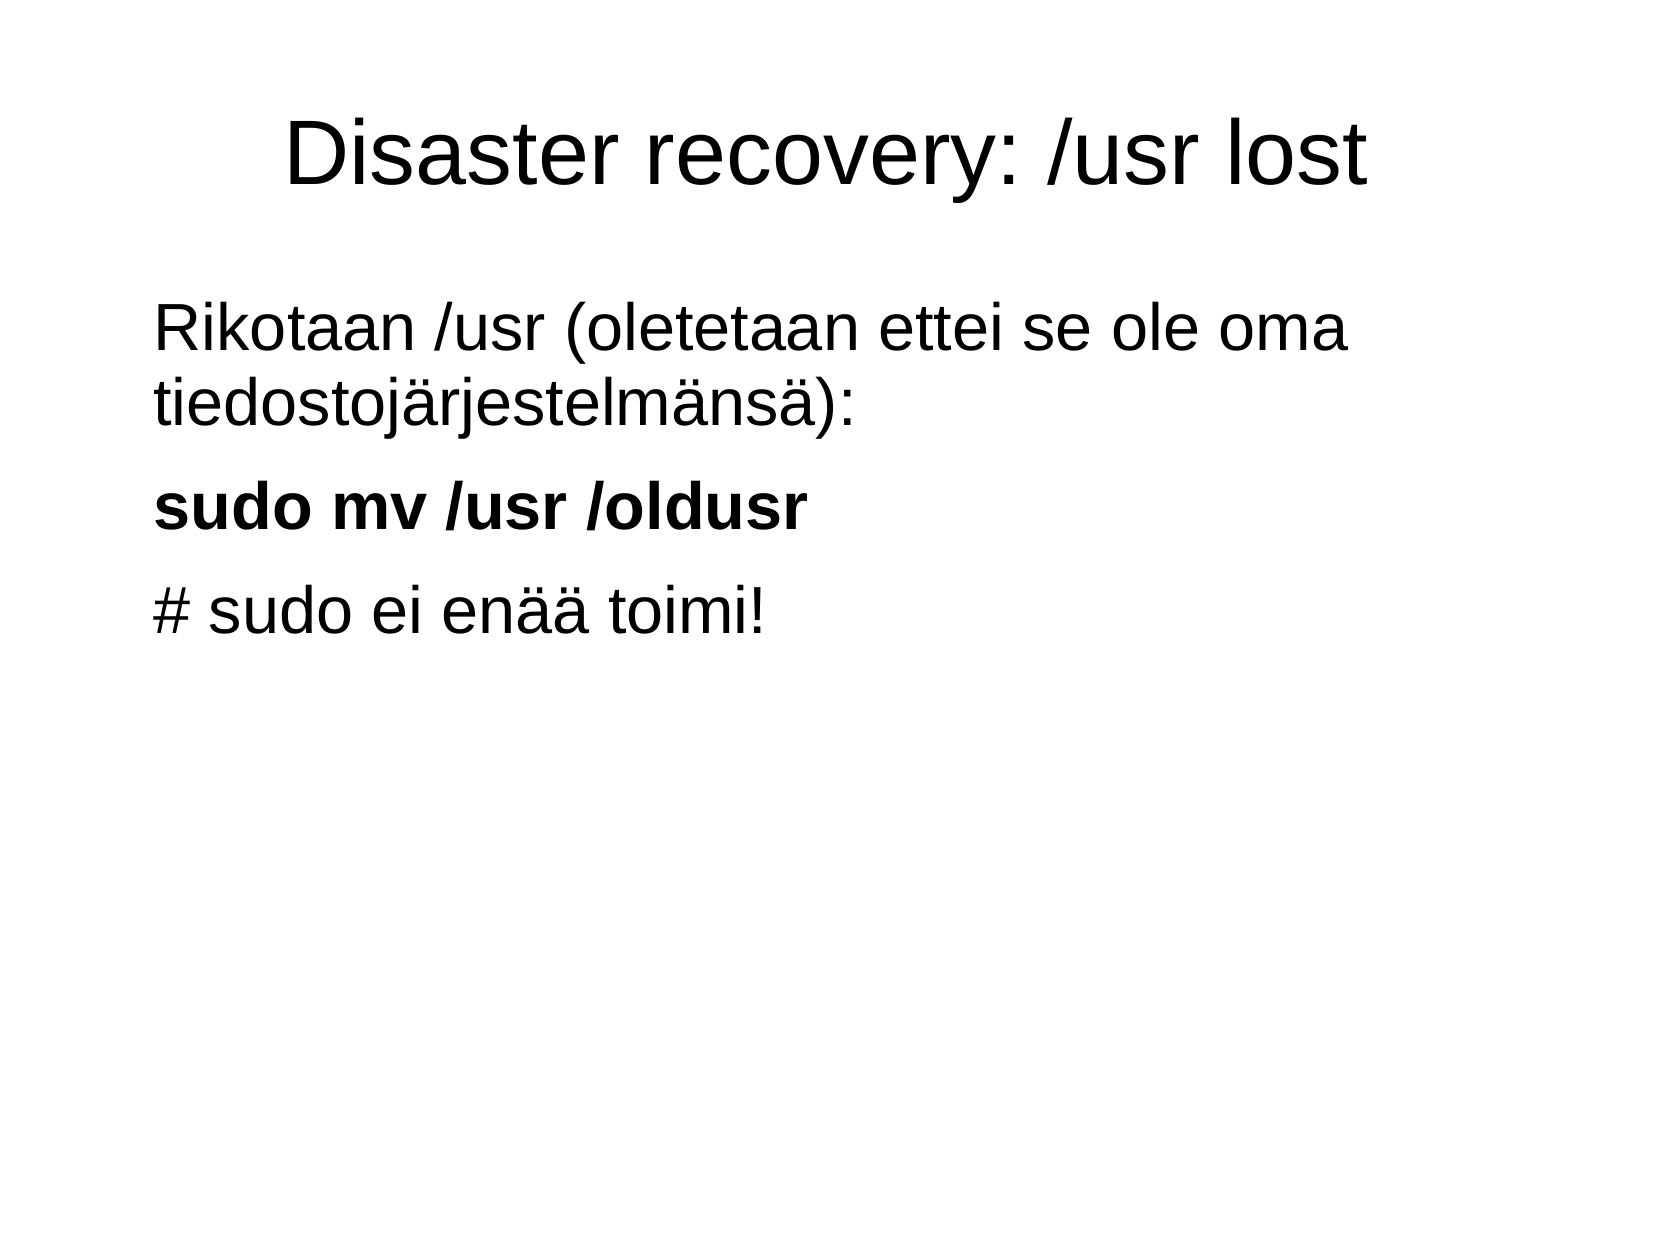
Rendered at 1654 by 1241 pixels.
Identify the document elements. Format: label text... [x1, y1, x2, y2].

title Disaster recovery: /usr lost [82, 49, 1571, 257]
list Rikotaan /usr (oletetaan ettei se ole oma tiedostojärjestelmänsä): sudo mv /usr /oldusr # sudo ei enää toimi! [82, 290, 1571, 1010]
